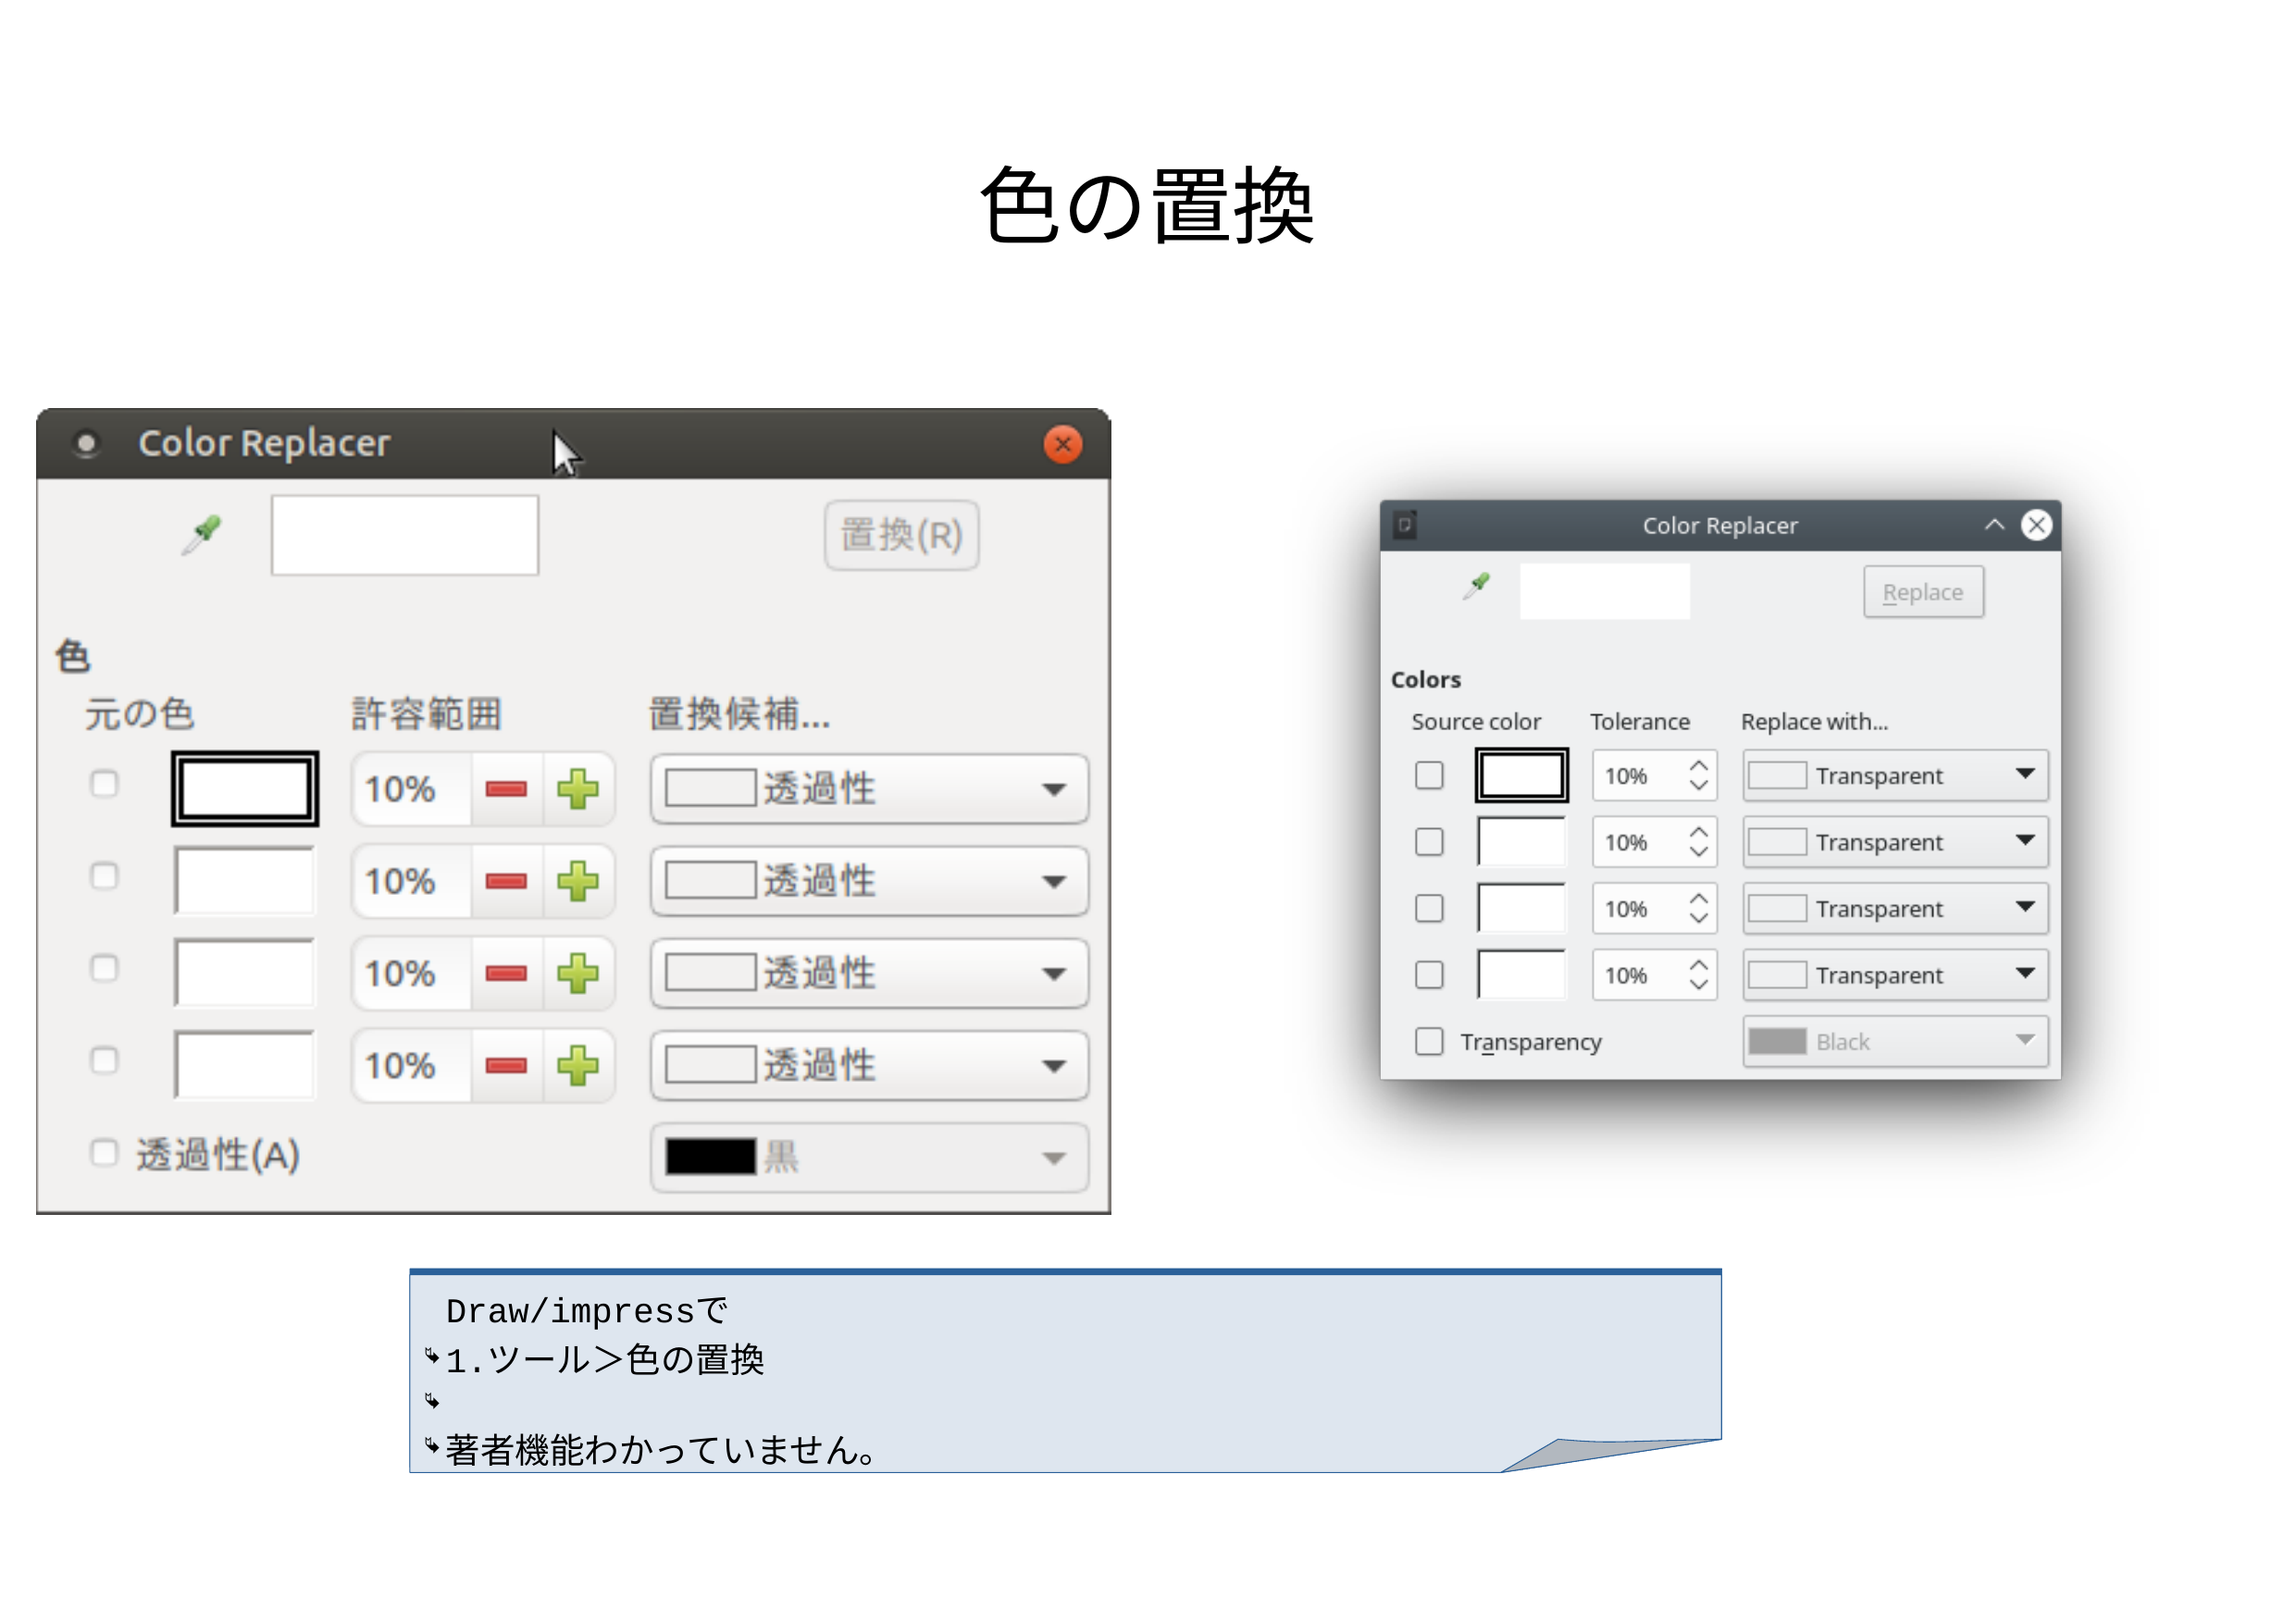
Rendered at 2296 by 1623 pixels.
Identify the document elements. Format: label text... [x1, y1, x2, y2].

picture [1267, 408, 2176, 1215]
text_box Draw/impressで 1.ツール＞色の置換 著者機能わかっていません。 [409, 1274, 1722, 1473]
picture [36, 408, 1111, 1215]
title 色の置換 [115, 64, 2181, 336]
